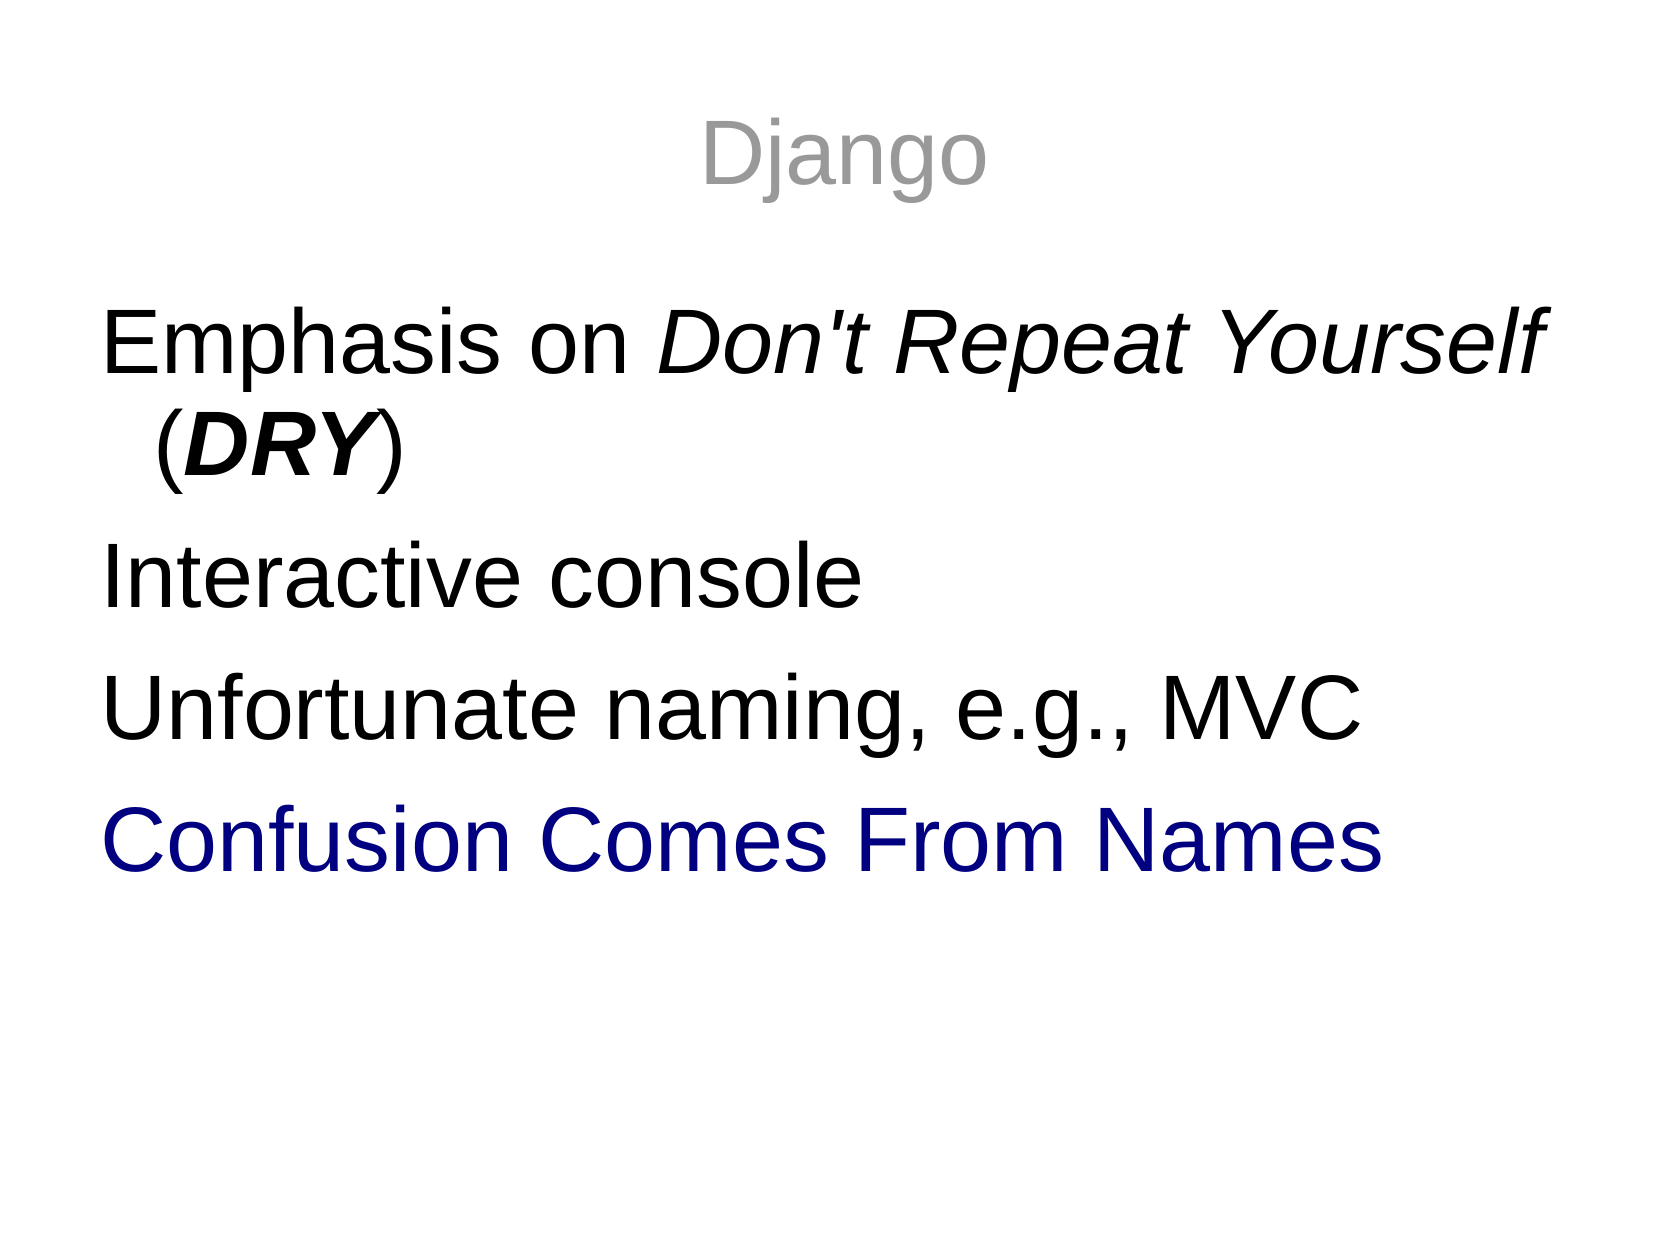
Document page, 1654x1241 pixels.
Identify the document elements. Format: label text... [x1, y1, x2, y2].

list Emphasis on Don't Repeat Yourself (DRY) Interactive console Unfortunate naming, e.g., MVC Confusion Comes From Names [82, 290, 1571, 1094]
title Django [82, 49, 1571, 257]
